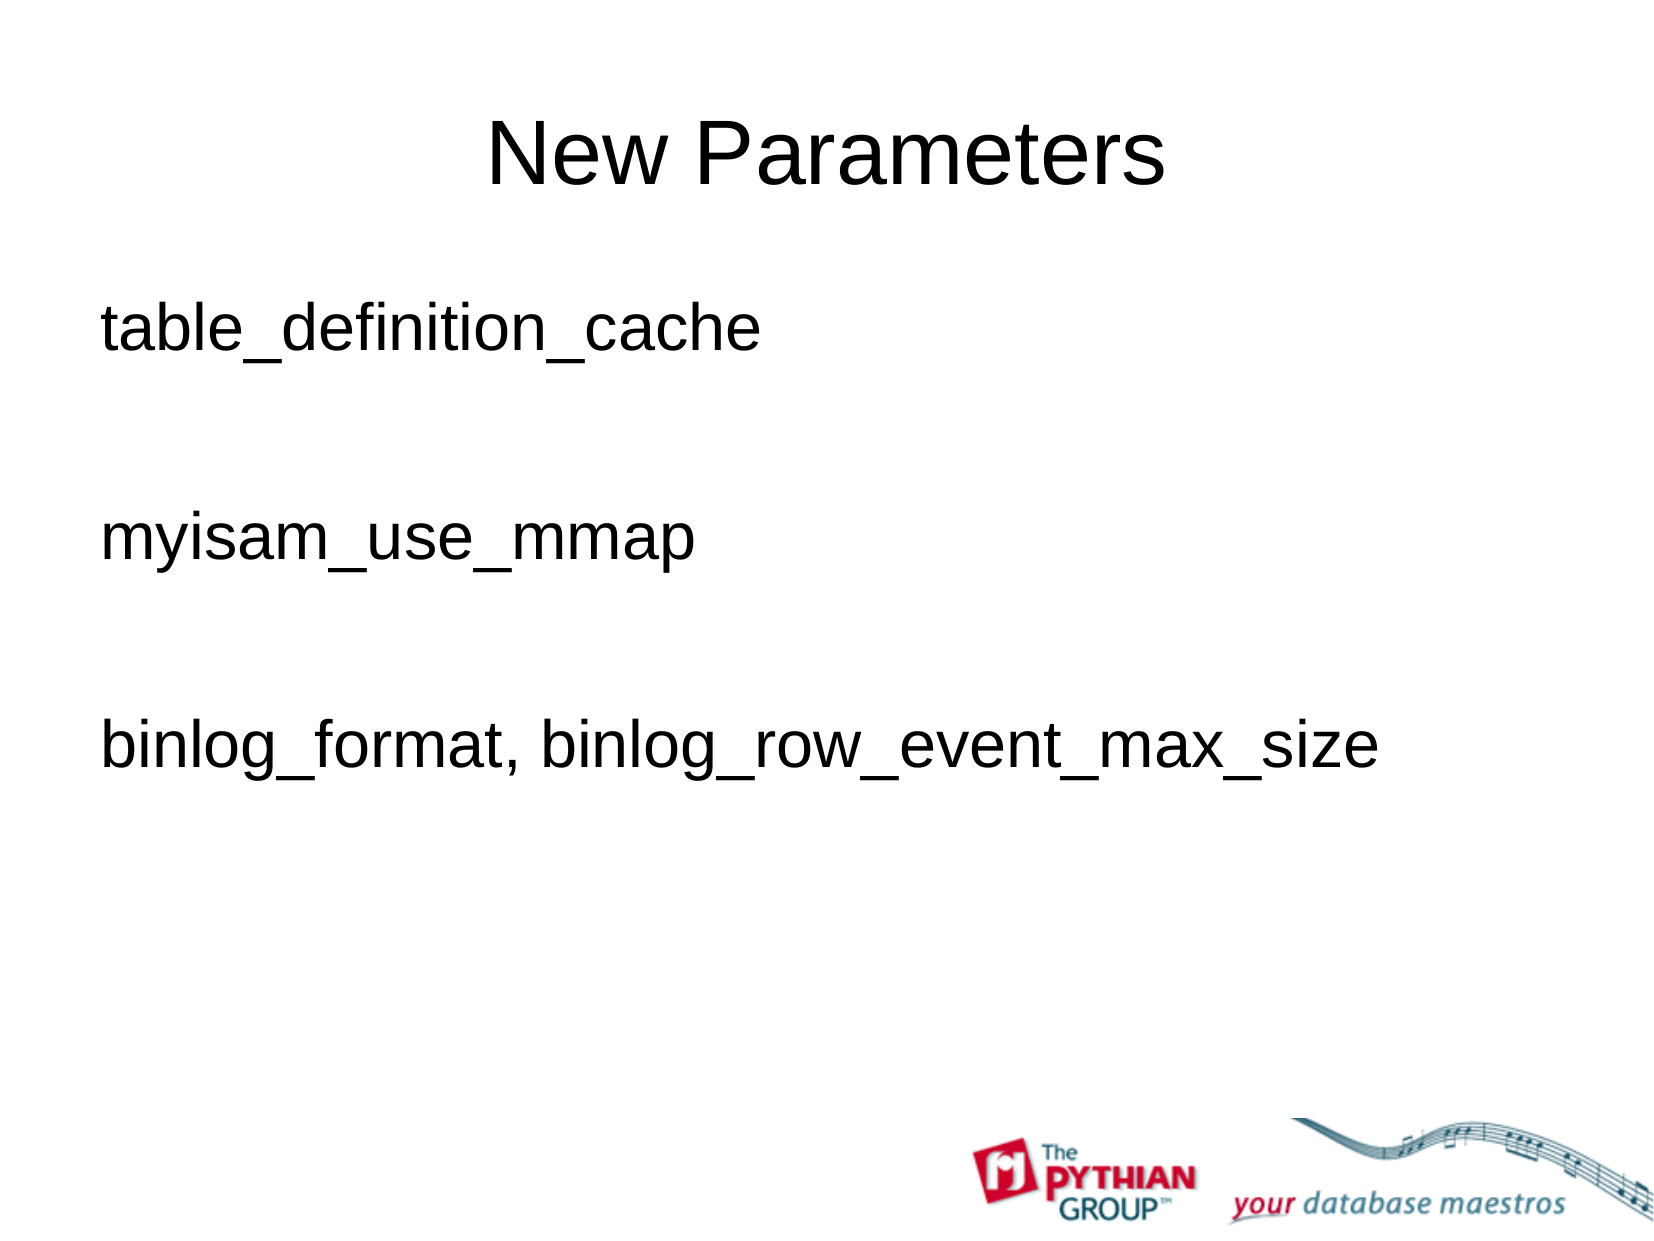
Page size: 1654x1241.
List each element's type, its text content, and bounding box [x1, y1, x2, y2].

picture [955, 1118, 1654, 1241]
list table_definition_cache myisam_use_mmap binlog_format, binlog_row_event_max_size [82, 290, 1571, 1112]
title New Parameters [82, 49, 1571, 257]
